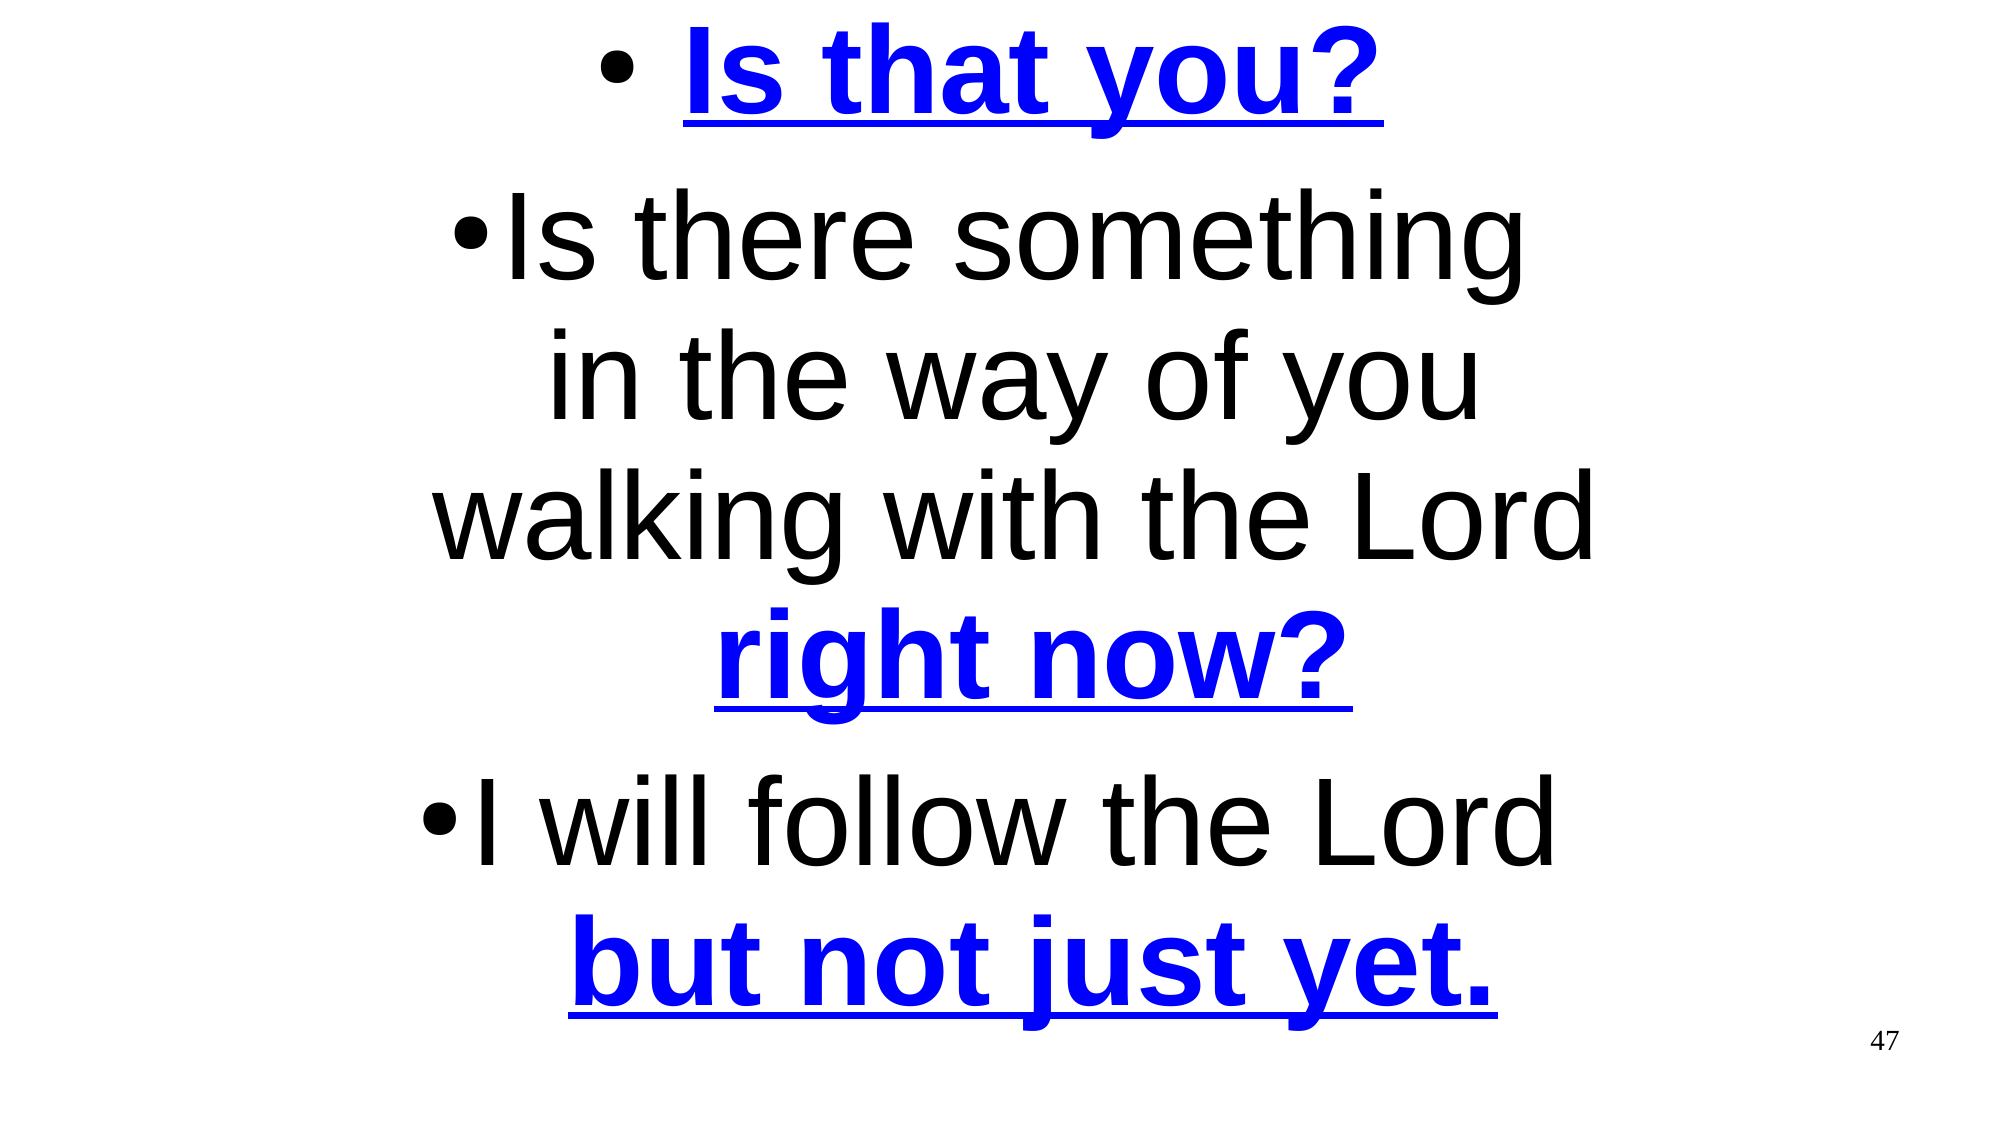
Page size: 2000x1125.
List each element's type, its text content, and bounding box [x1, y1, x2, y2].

list Is that you? Is there something in the way of you walking with the Lord right now? I will follow the Lord but not just yet. [0, 0, 1996, 1123]
